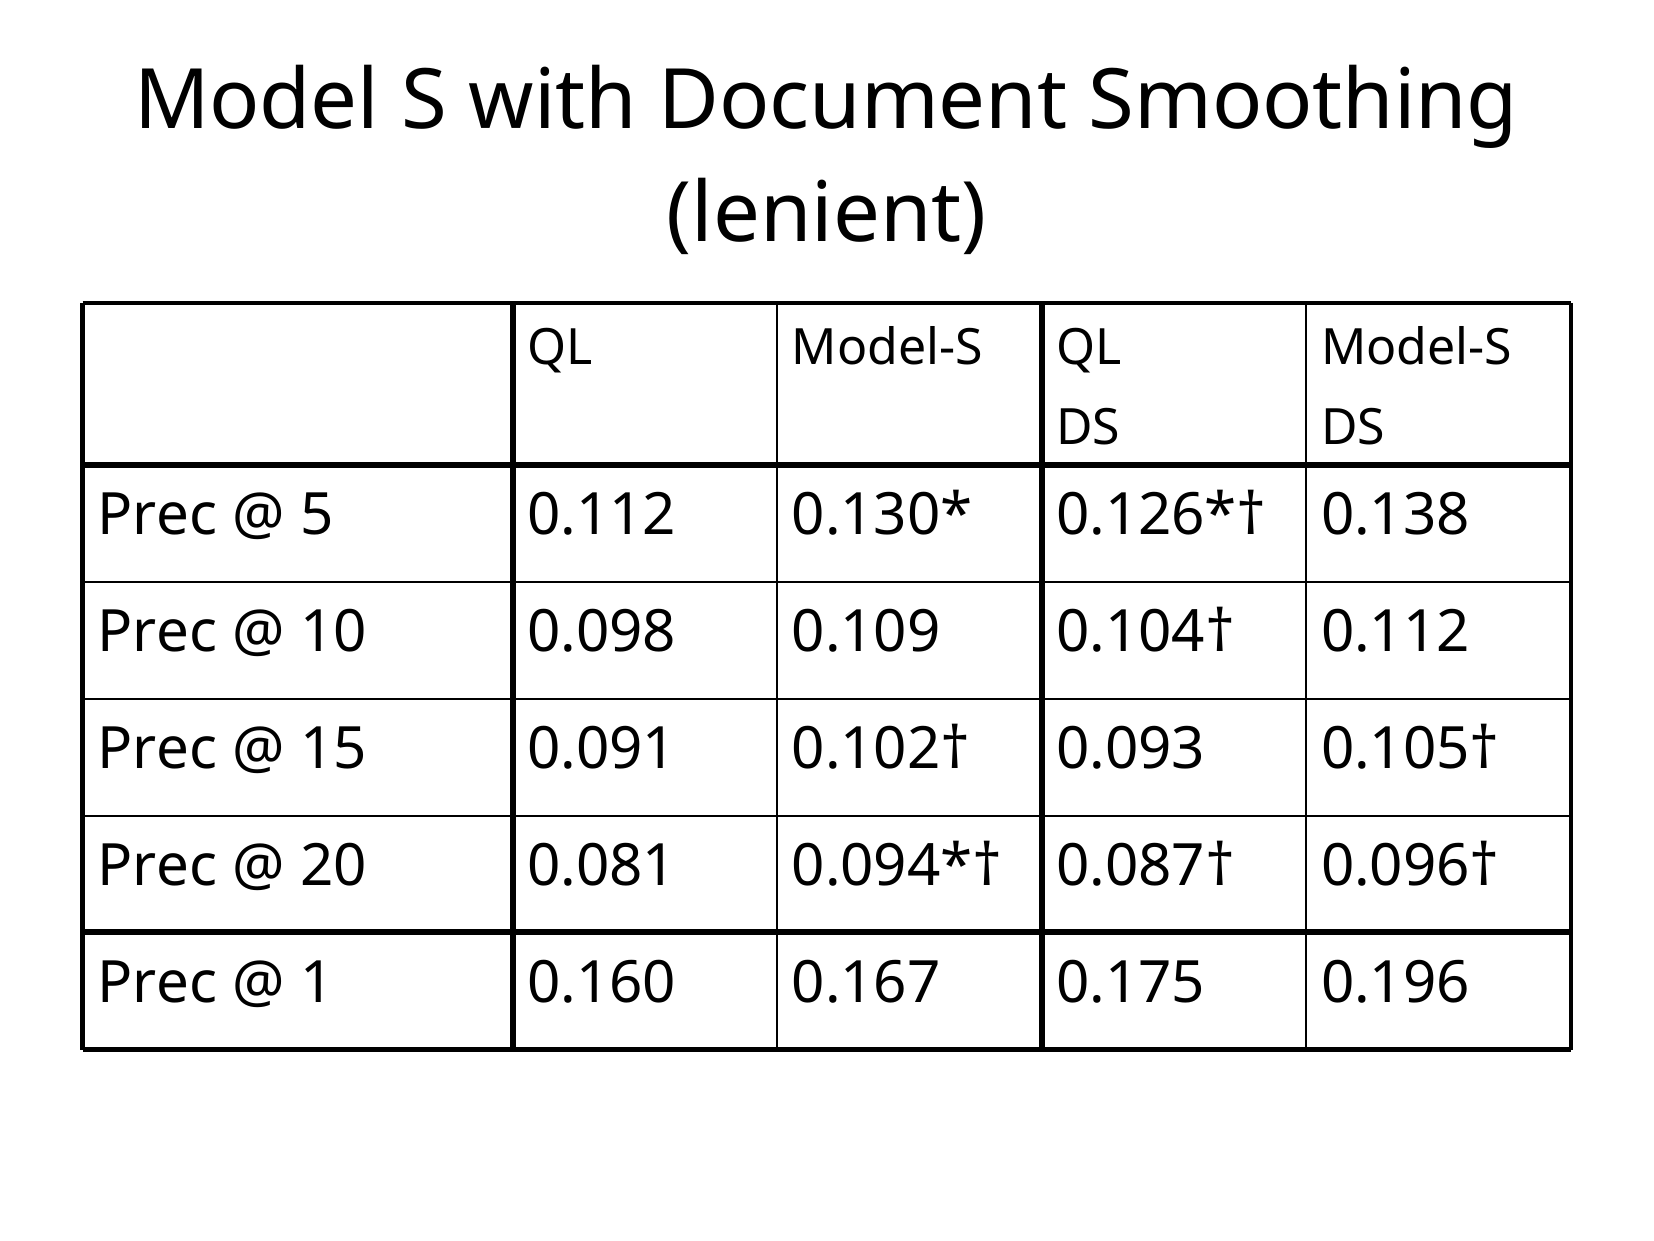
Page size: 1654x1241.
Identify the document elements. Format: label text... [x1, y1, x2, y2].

text_box 0.102† [778, 700, 1039, 815]
text_box Prec @ 1 [85, 935, 510, 1047]
text_box 0.175 [1045, 935, 1305, 1047]
title Model S with Document Smoothing (lenient) [82, 34, 1571, 272]
text_box Model-S DS [1307, 305, 1569, 462]
text_box Prec @ 10 [85, 583, 510, 698]
text_box 0.130* [778, 468, 1039, 581]
text_box Prec @ 5 [85, 468, 510, 581]
text_box 0.109 [778, 583, 1039, 698]
text_box 0.093 [1045, 700, 1305, 815]
text_box QL [516, 305, 776, 462]
text_box 0.105† [1307, 700, 1569, 815]
text_box 0.138 [1307, 468, 1569, 581]
text_box QL DS [1045, 305, 1305, 462]
text_box 0.112 [1307, 583, 1569, 698]
text_box 0.104† [1045, 583, 1305, 698]
text_box Prec @ 20 [85, 817, 510, 929]
text_box 0.087† [1045, 817, 1305, 929]
text_box 0.091 [516, 700, 776, 815]
text_box 0.094*† [778, 817, 1039, 929]
text_box 0.081 [516, 817, 776, 929]
text_box Prec @ 15 [85, 700, 510, 815]
text_box 0.096† [1307, 817, 1569, 929]
text_box 0.196 [1307, 935, 1569, 1047]
text_box 0.160 [516, 935, 776, 1047]
text_box 0.167 [778, 935, 1039, 1047]
text_box 0.126*† [1045, 468, 1305, 581]
text_box 0.098 [516, 583, 776, 698]
text_box 0.112 [516, 468, 776, 581]
text_box Model-S [778, 305, 1039, 462]
